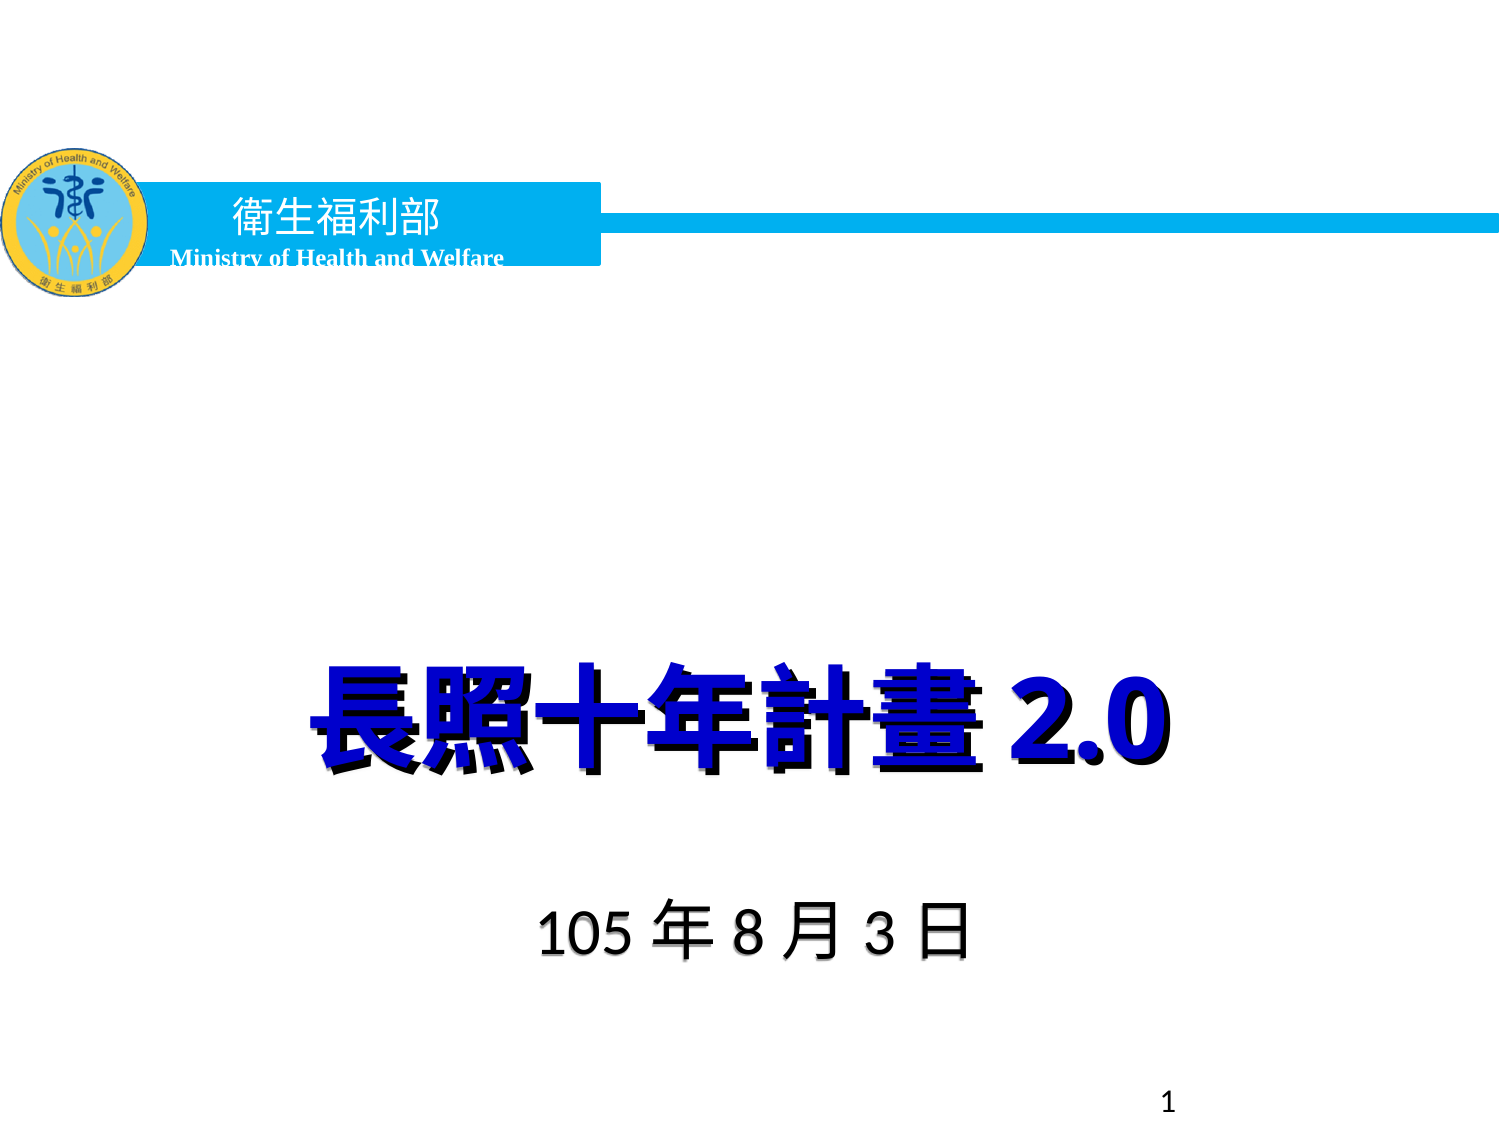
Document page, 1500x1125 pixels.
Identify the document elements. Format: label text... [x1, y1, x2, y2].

title 長照十年計畫2.0 [76, 503, 1427, 691]
list 105年8月3日 [76, 881, 1436, 976]
text_box 1 [1144, 1069, 1495, 1125]
